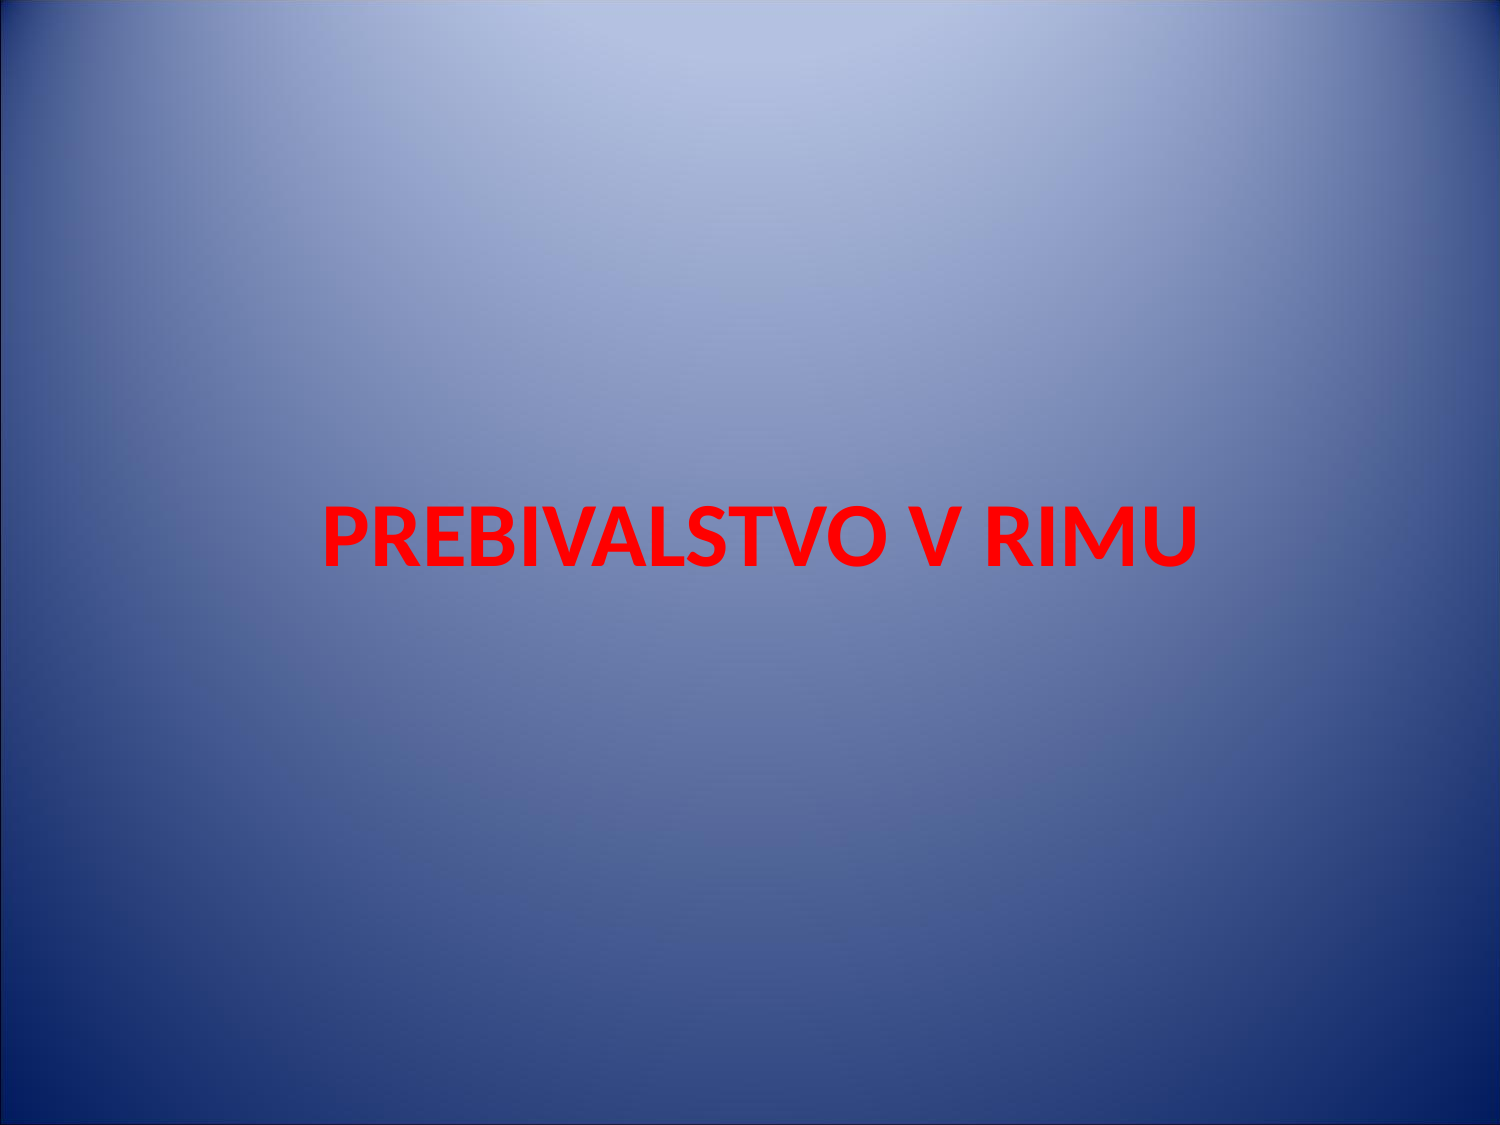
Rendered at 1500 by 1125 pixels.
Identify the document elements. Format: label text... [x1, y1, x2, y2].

picture [0, 0, 1500, 1125]
title PREBIVALSTVO V RIMU [123, 408, 1399, 650]
